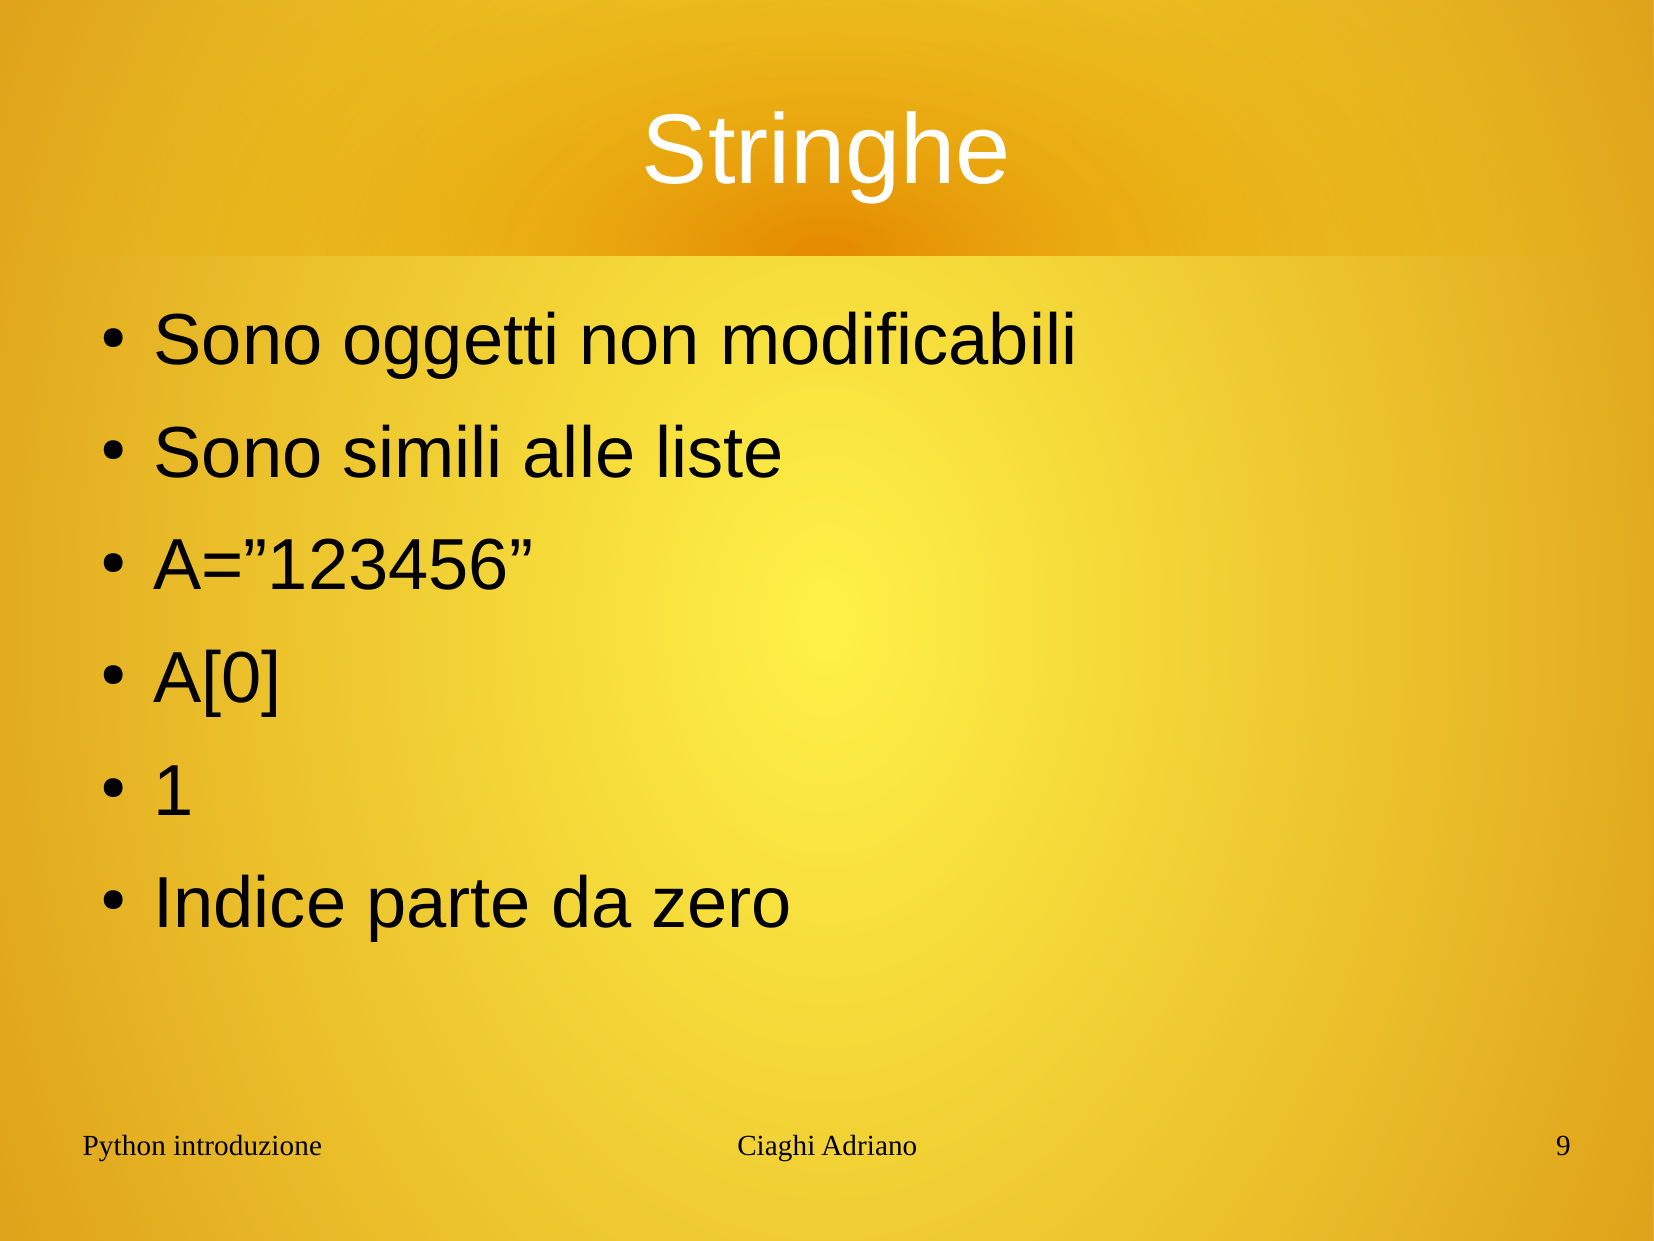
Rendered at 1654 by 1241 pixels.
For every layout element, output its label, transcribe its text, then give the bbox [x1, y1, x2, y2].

title Stringhe [82, 47, 1571, 252]
list Sono oggetti non modificabili Sono simili alle liste A=”123456” A[0] 1 Indice parte da zero [82, 299, 1571, 1019]
